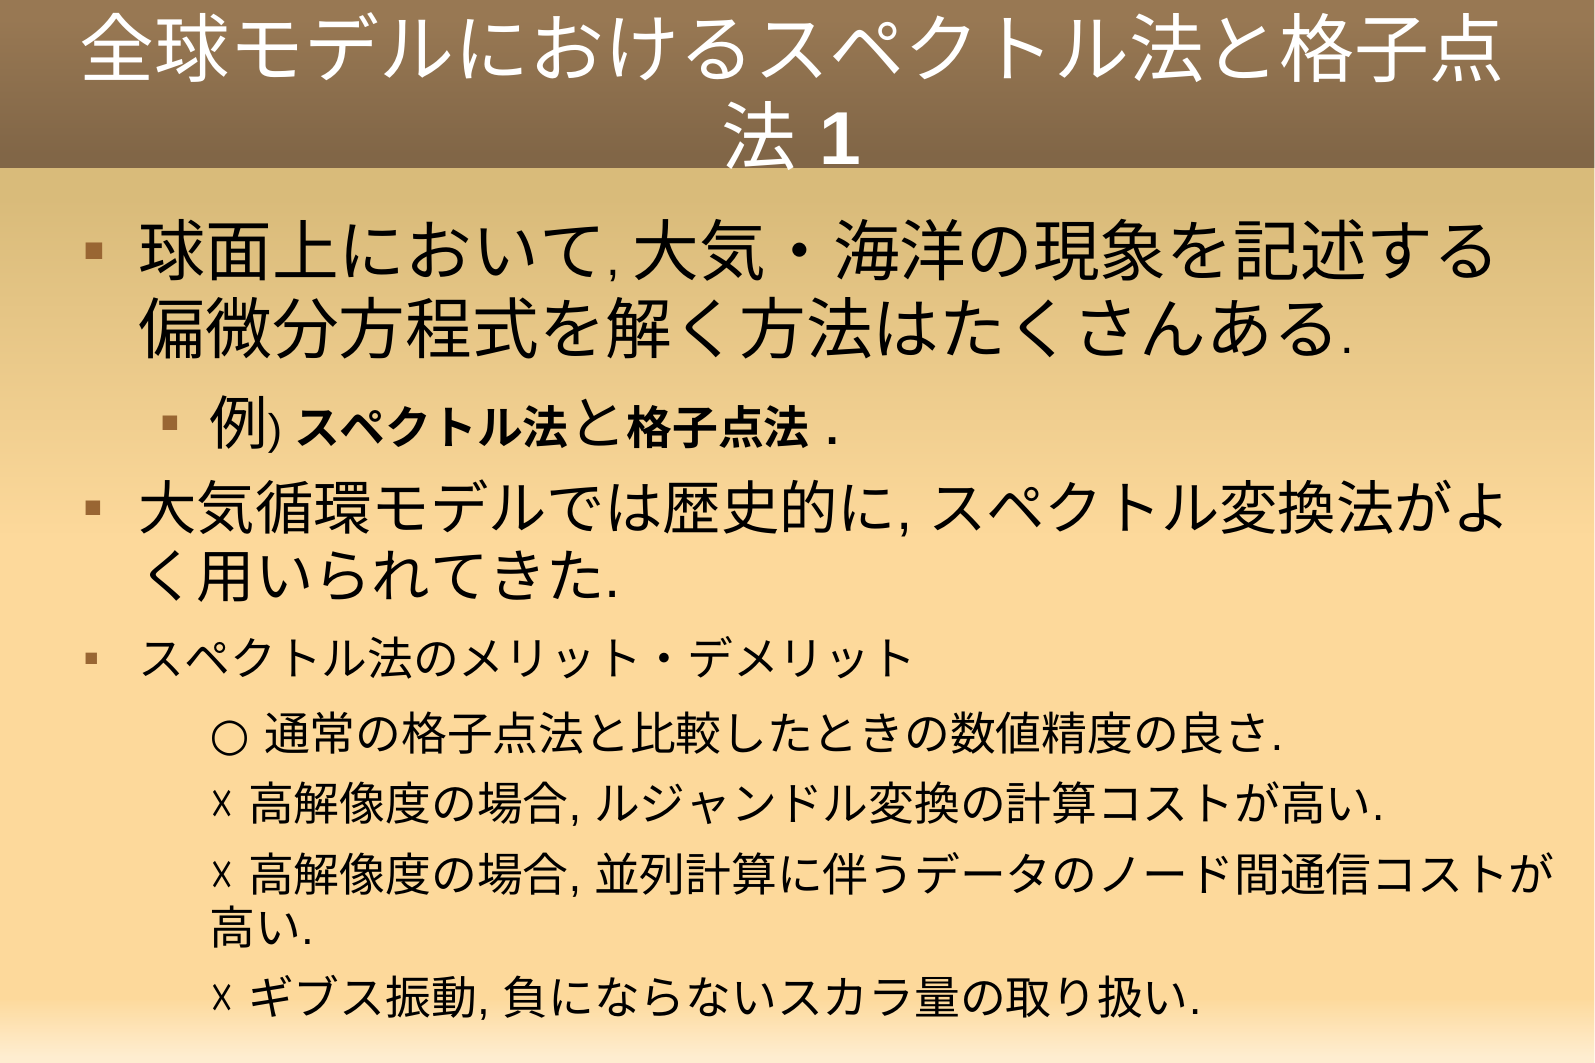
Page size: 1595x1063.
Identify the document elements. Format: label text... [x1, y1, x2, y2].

list 球面上において, 大気・海洋の現象を記述する偏微分方程式を解く方法はたくさんある. 例) スペクトル法と格子点法 . 大気循環モデルでは歴史的に, スペクトル変換法がよく用いられてきた. スペクトル法のメリット・デメリット ○ 通常の格子点法と比較したときの数値精度の良さ. ☓ 高解像度の場合, ルジャンドル変換の計算コストが高い. ☓ 高解像度の場合, 並列計算に伴うデータのノード間通信コストが高い. ☓ ギブス振動, 負にならないスカラ量の取り扱い. [67, 213, 1565, 1063]
picture [0, 0, 1595, 1063]
title 全球モデルにおけるスペクトル法と格子点法 1 [74, 5, 1510, 184]
